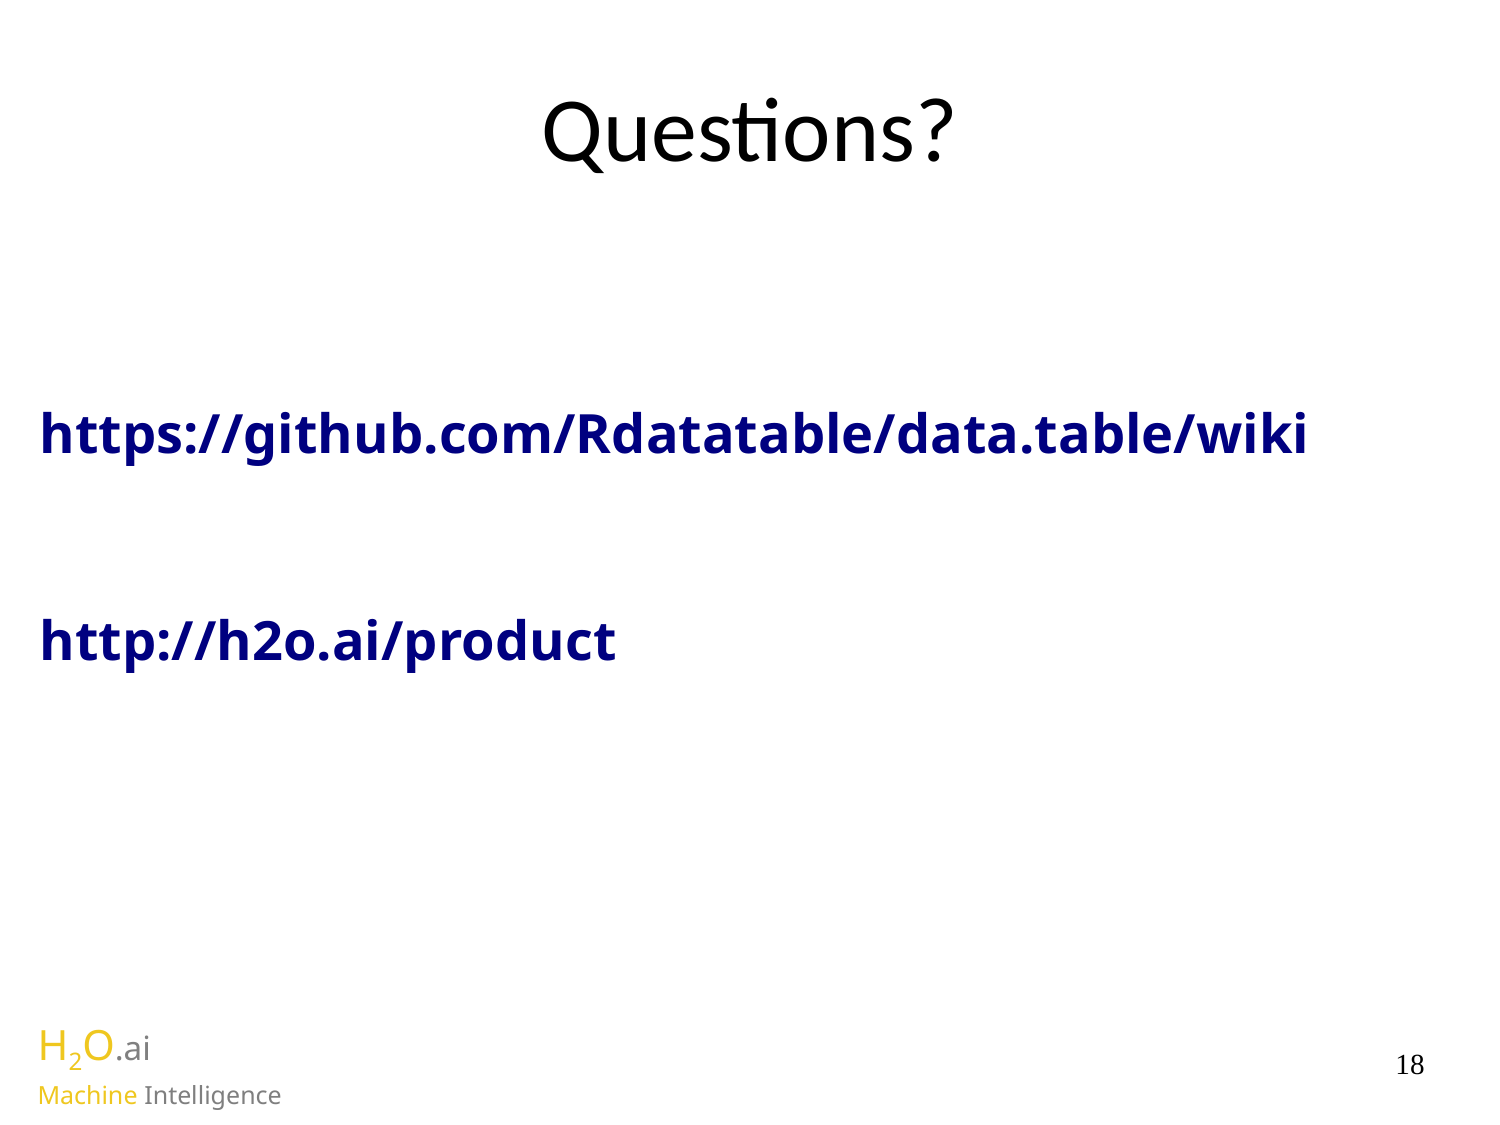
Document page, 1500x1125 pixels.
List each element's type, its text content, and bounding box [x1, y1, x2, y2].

list https://github.com/Rdatatable/data.table/wiki http://h2o.ai/product [0, 292, 1500, 736]
title Questions? [75, 15, 1425, 263]
text_box [45, 525, 1423, 801]
